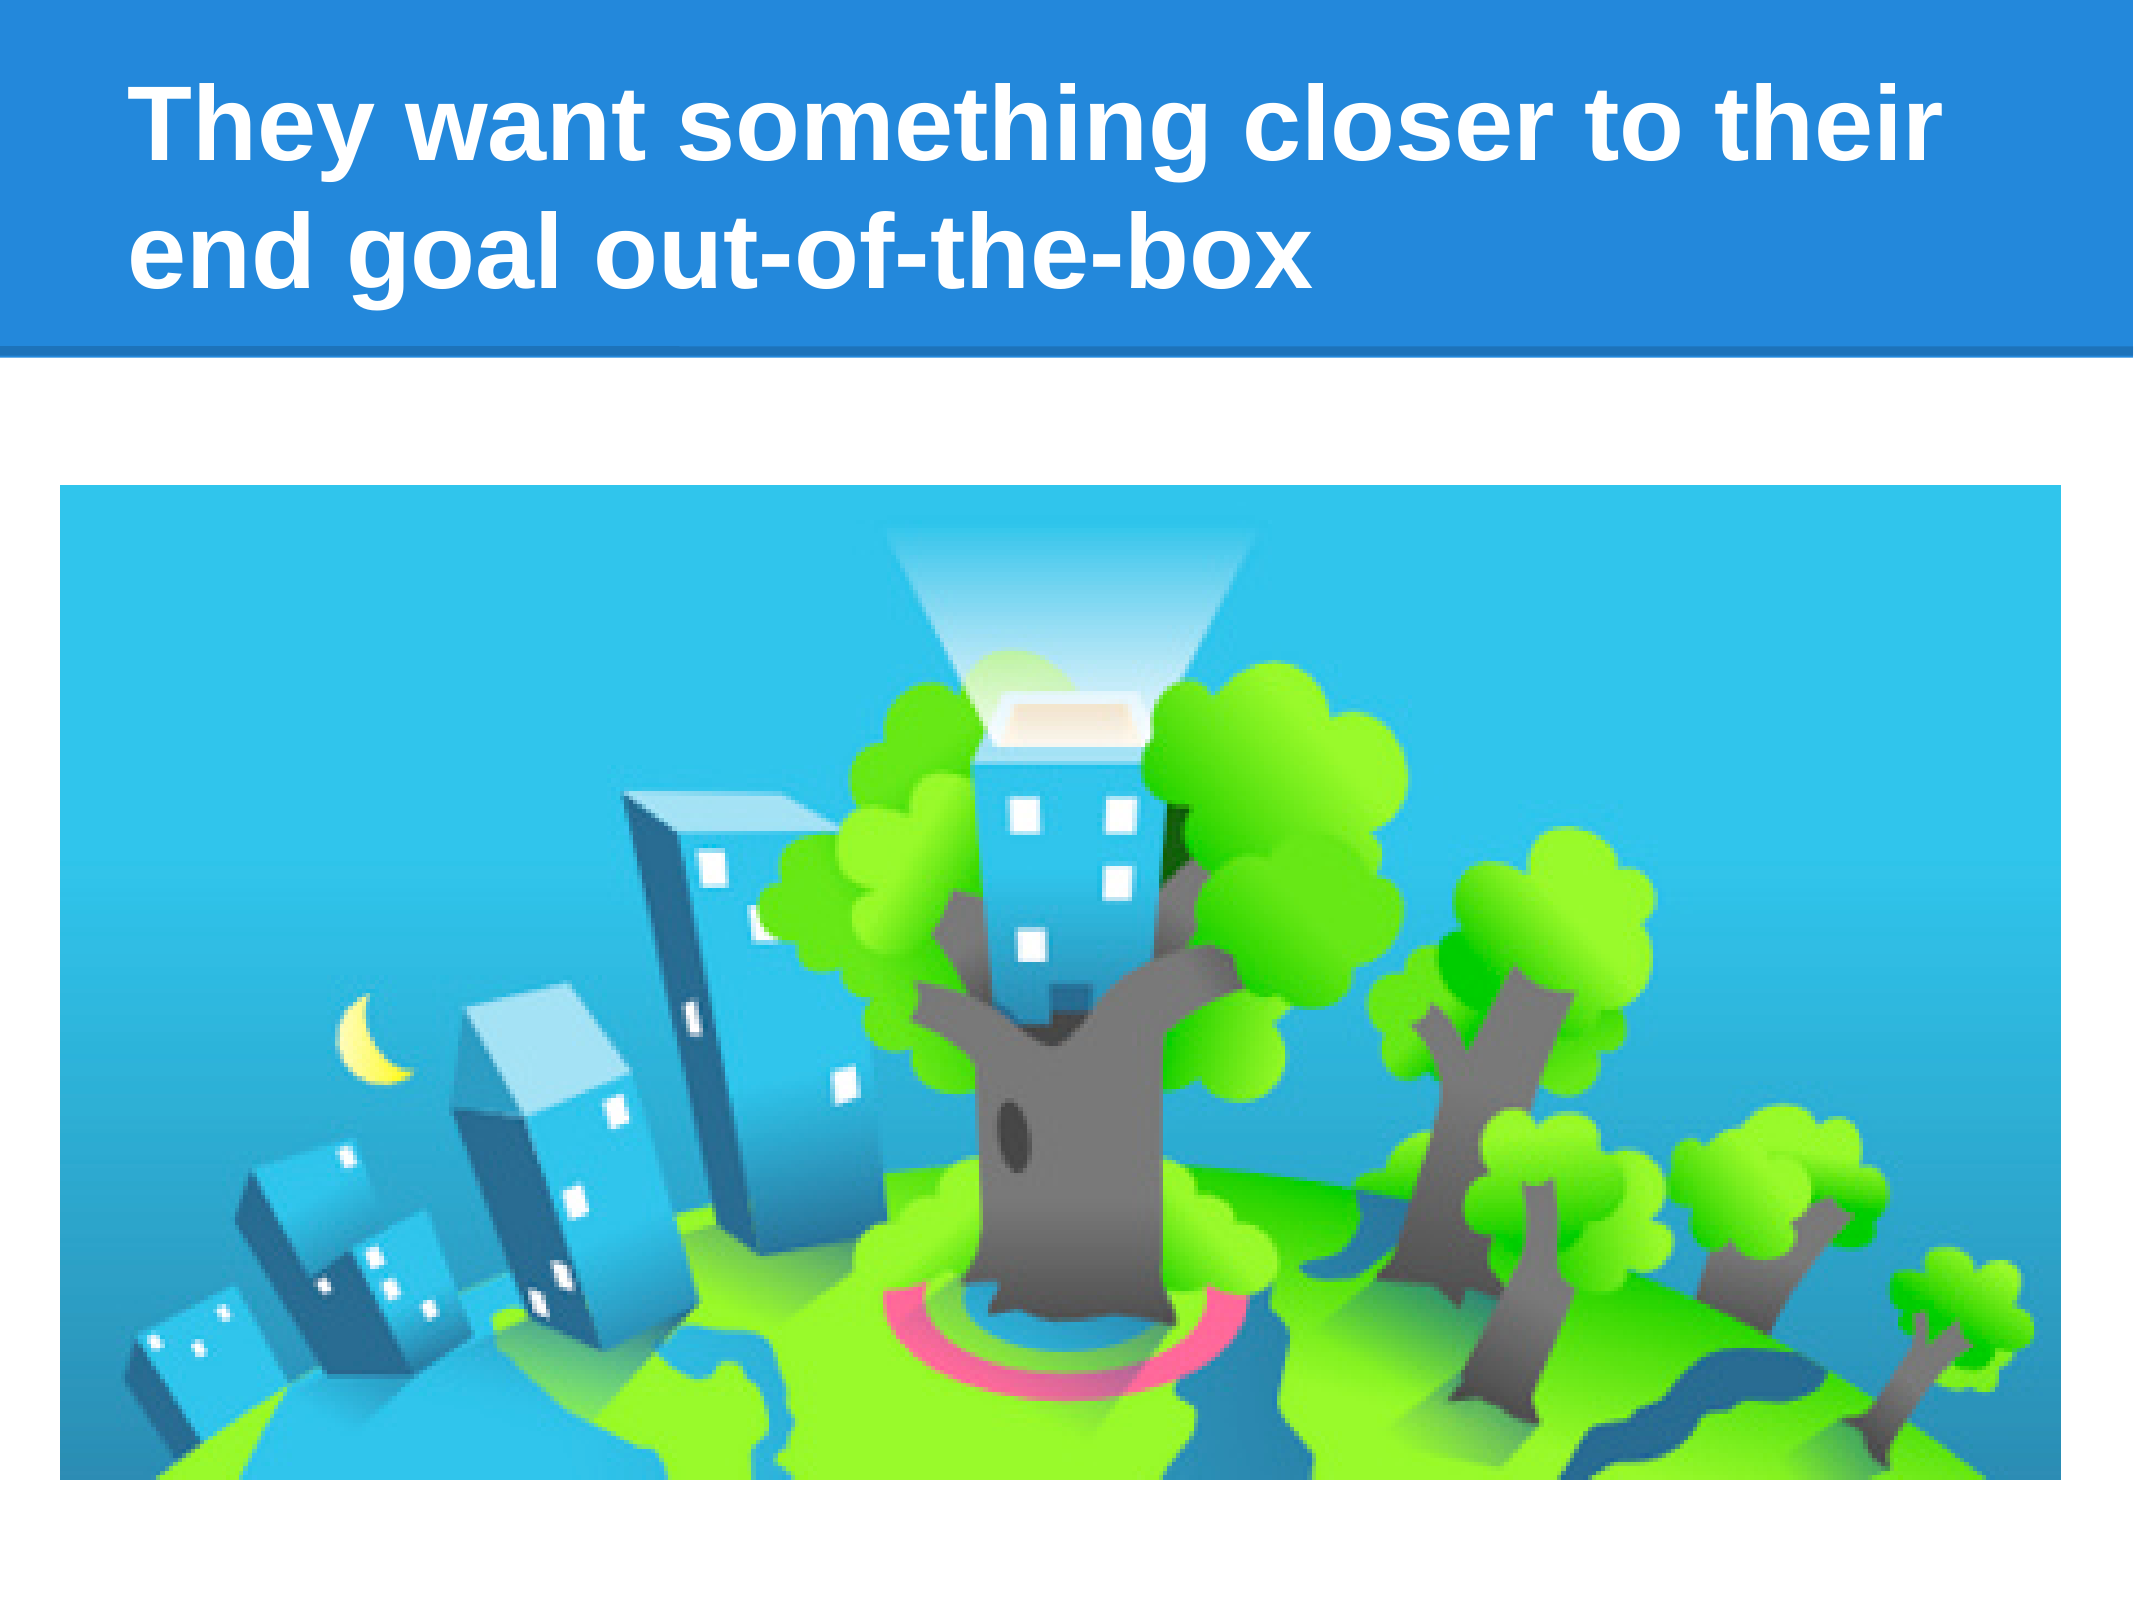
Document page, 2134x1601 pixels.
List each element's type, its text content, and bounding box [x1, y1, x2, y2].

picture [60, 485, 2061, 1480]
title They want something closer to their end goal out-of-the-box [106, 64, 2027, 331]
